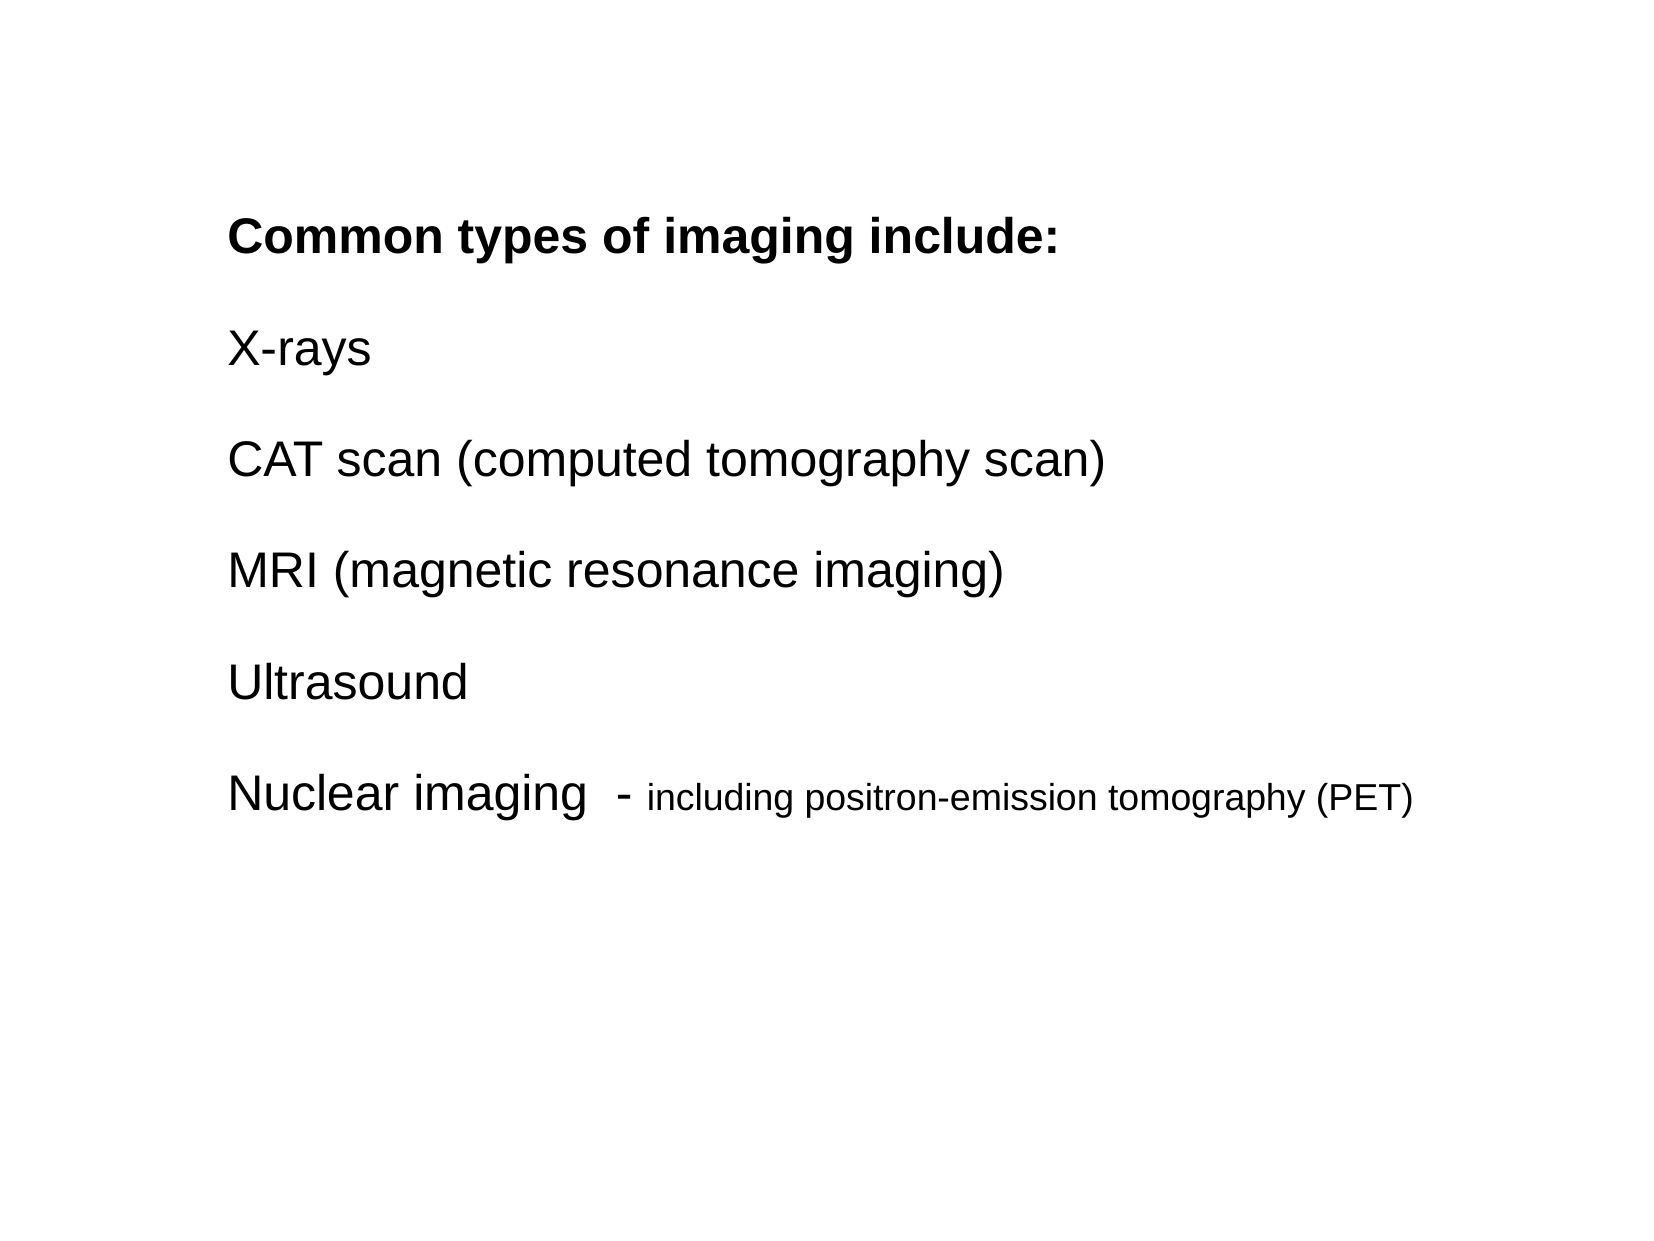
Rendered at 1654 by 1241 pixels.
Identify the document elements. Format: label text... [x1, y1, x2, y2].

text_box Common types of imaging include: X-rays CAT scan (computed tomography scan) MRI (magnetic resonance imaging) Ultrasound Nuclear imaging - including positron-emission tomography (PET) [212, 200, 1524, 871]
